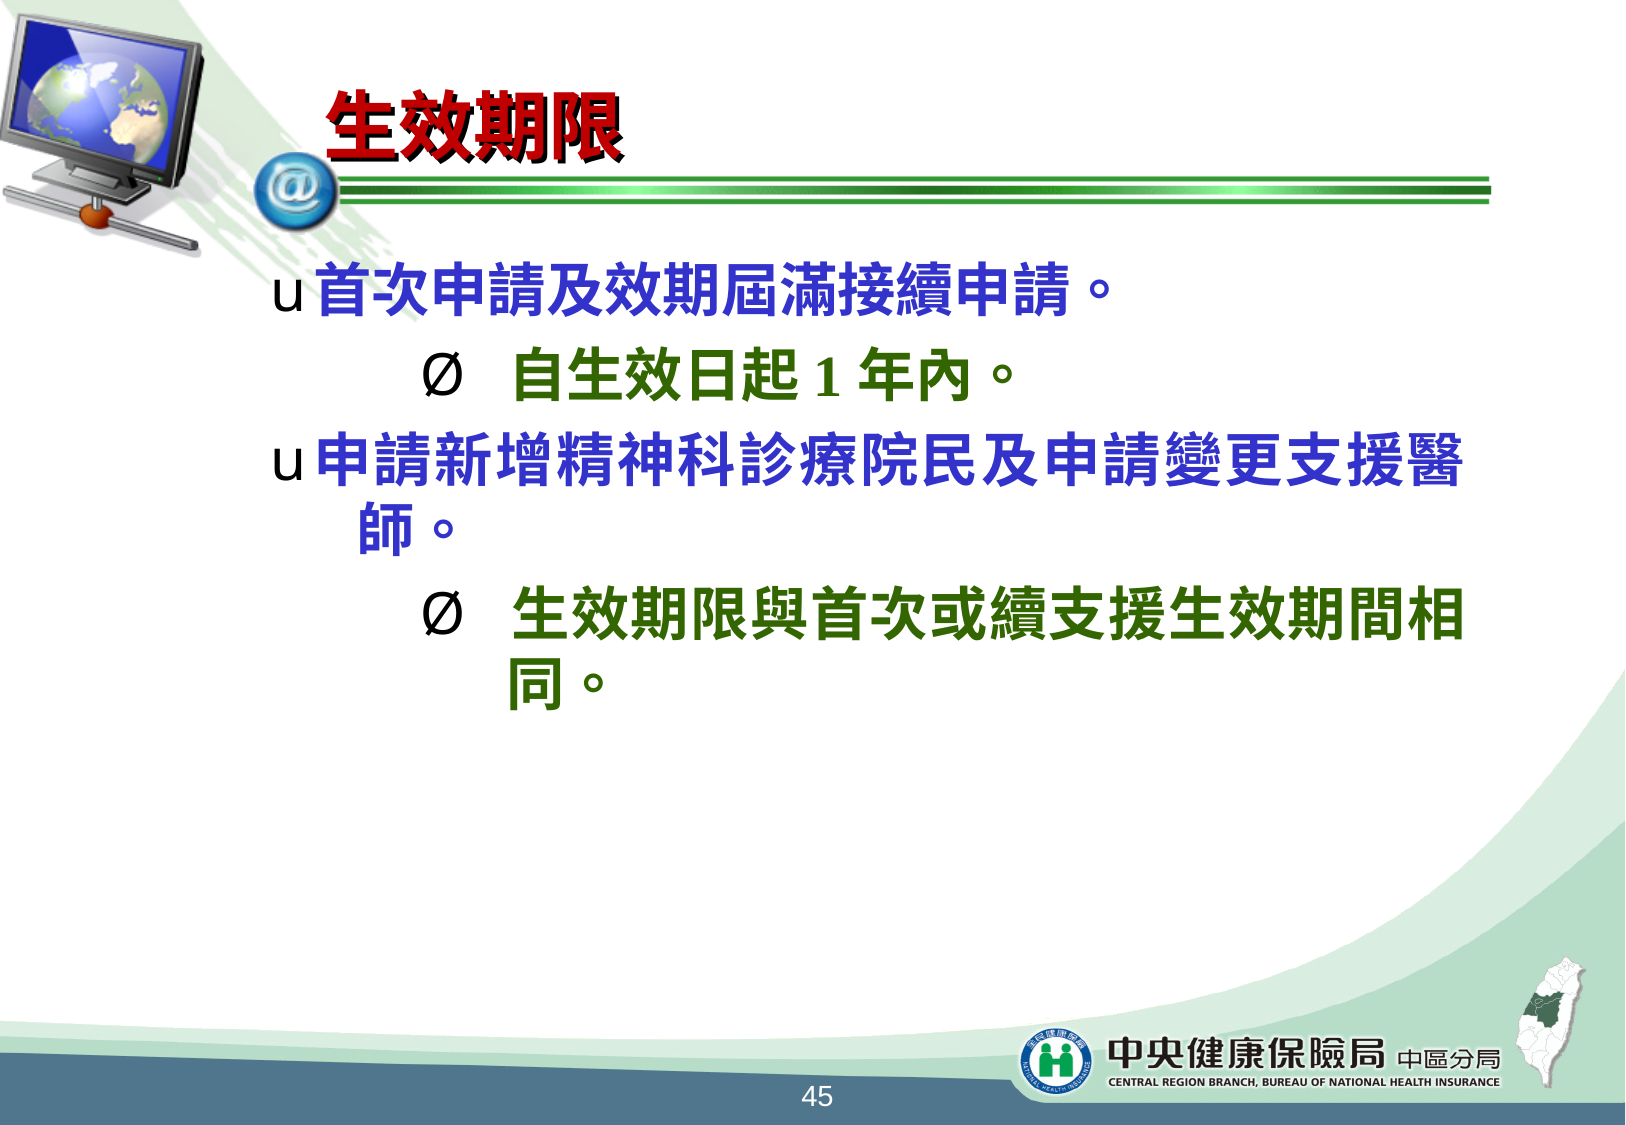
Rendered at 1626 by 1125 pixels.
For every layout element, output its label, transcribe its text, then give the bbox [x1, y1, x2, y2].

text_box [627, 1065, 1008, 1125]
subtitle 首次申請及效期屆滿接續申請。 自生效日起1年內。 申請新增精神科診療院民及申請變更支援醫師。 生效期限與首次或續支援生效期間相同。 [167, 246, 1481, 1055]
title 生效期限 [308, 46, 1449, 200]
